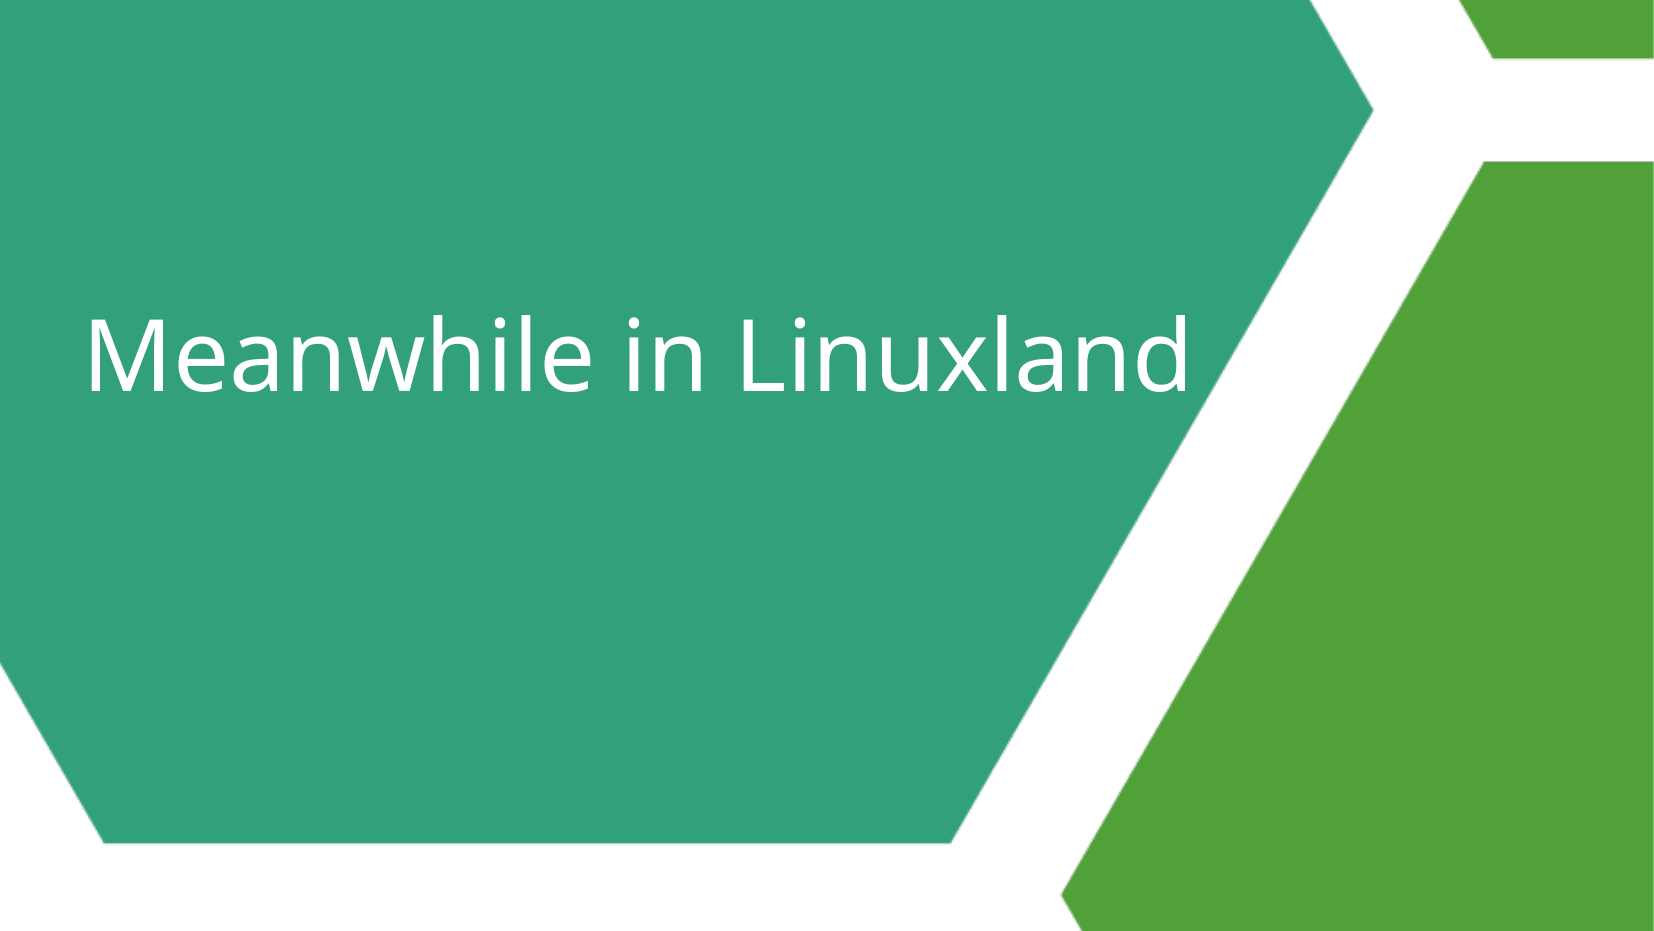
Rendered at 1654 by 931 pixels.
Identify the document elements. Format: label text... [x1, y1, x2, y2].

picture [0, 0, 1654, 931]
title Meanwhile in Linuxland [82, 219, 1218, 486]
